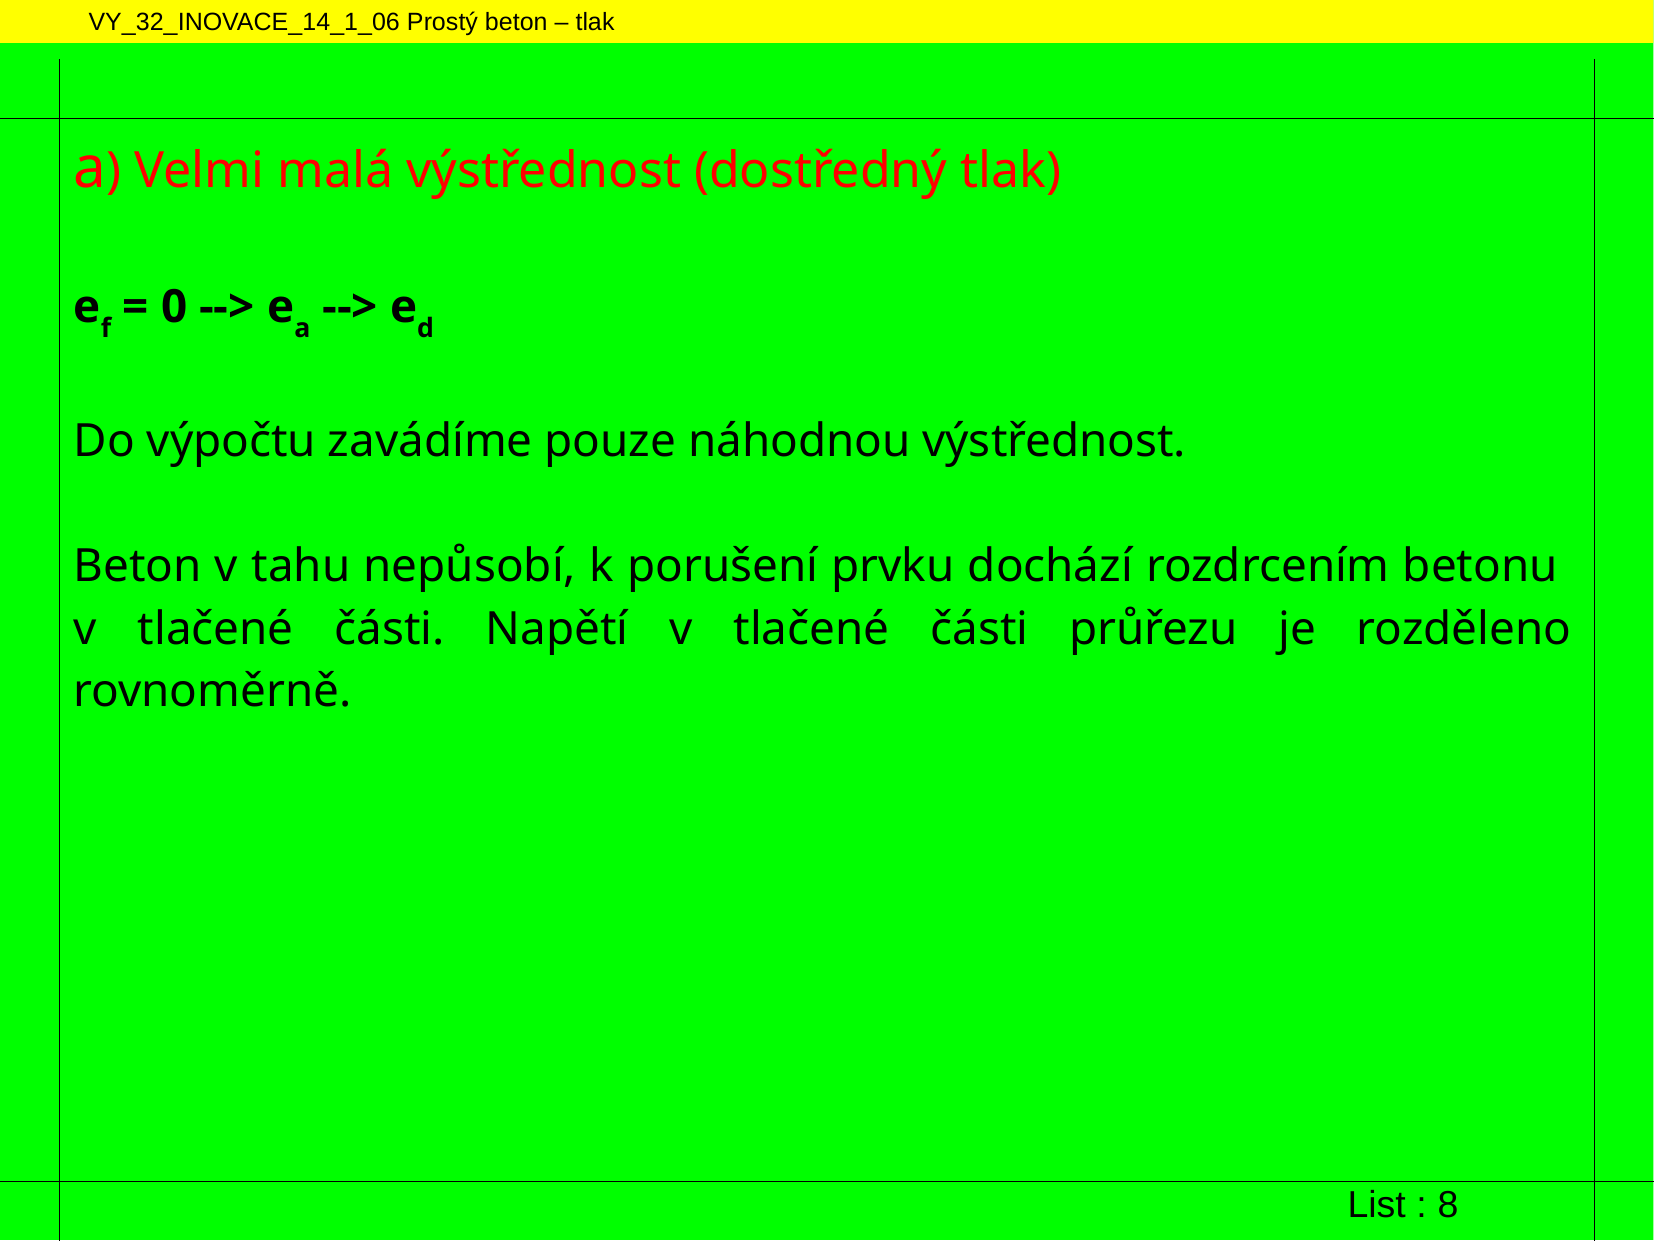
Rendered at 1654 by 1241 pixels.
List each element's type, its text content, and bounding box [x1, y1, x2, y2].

text_box List : <číslo> [1357, 1176, 1599, 1241]
text_box a) Velmi malá výstřednost (dostředný tlak) ef = 0 --> ea --> ed Do výpočtu zavádíme pouze náhodnou výstřednost. Beton v tahu nepůsobí, k porušení prvku dochází rozdrcením betonu v tlačené části. Napětí v tlačené části průřezu je rozděleno rovnoměrně. [60, 119, 1588, 842]
text_box VY_32_INOVACE_14_1_06 Prostý beton – tlak [0, 0, 1654, 43]
